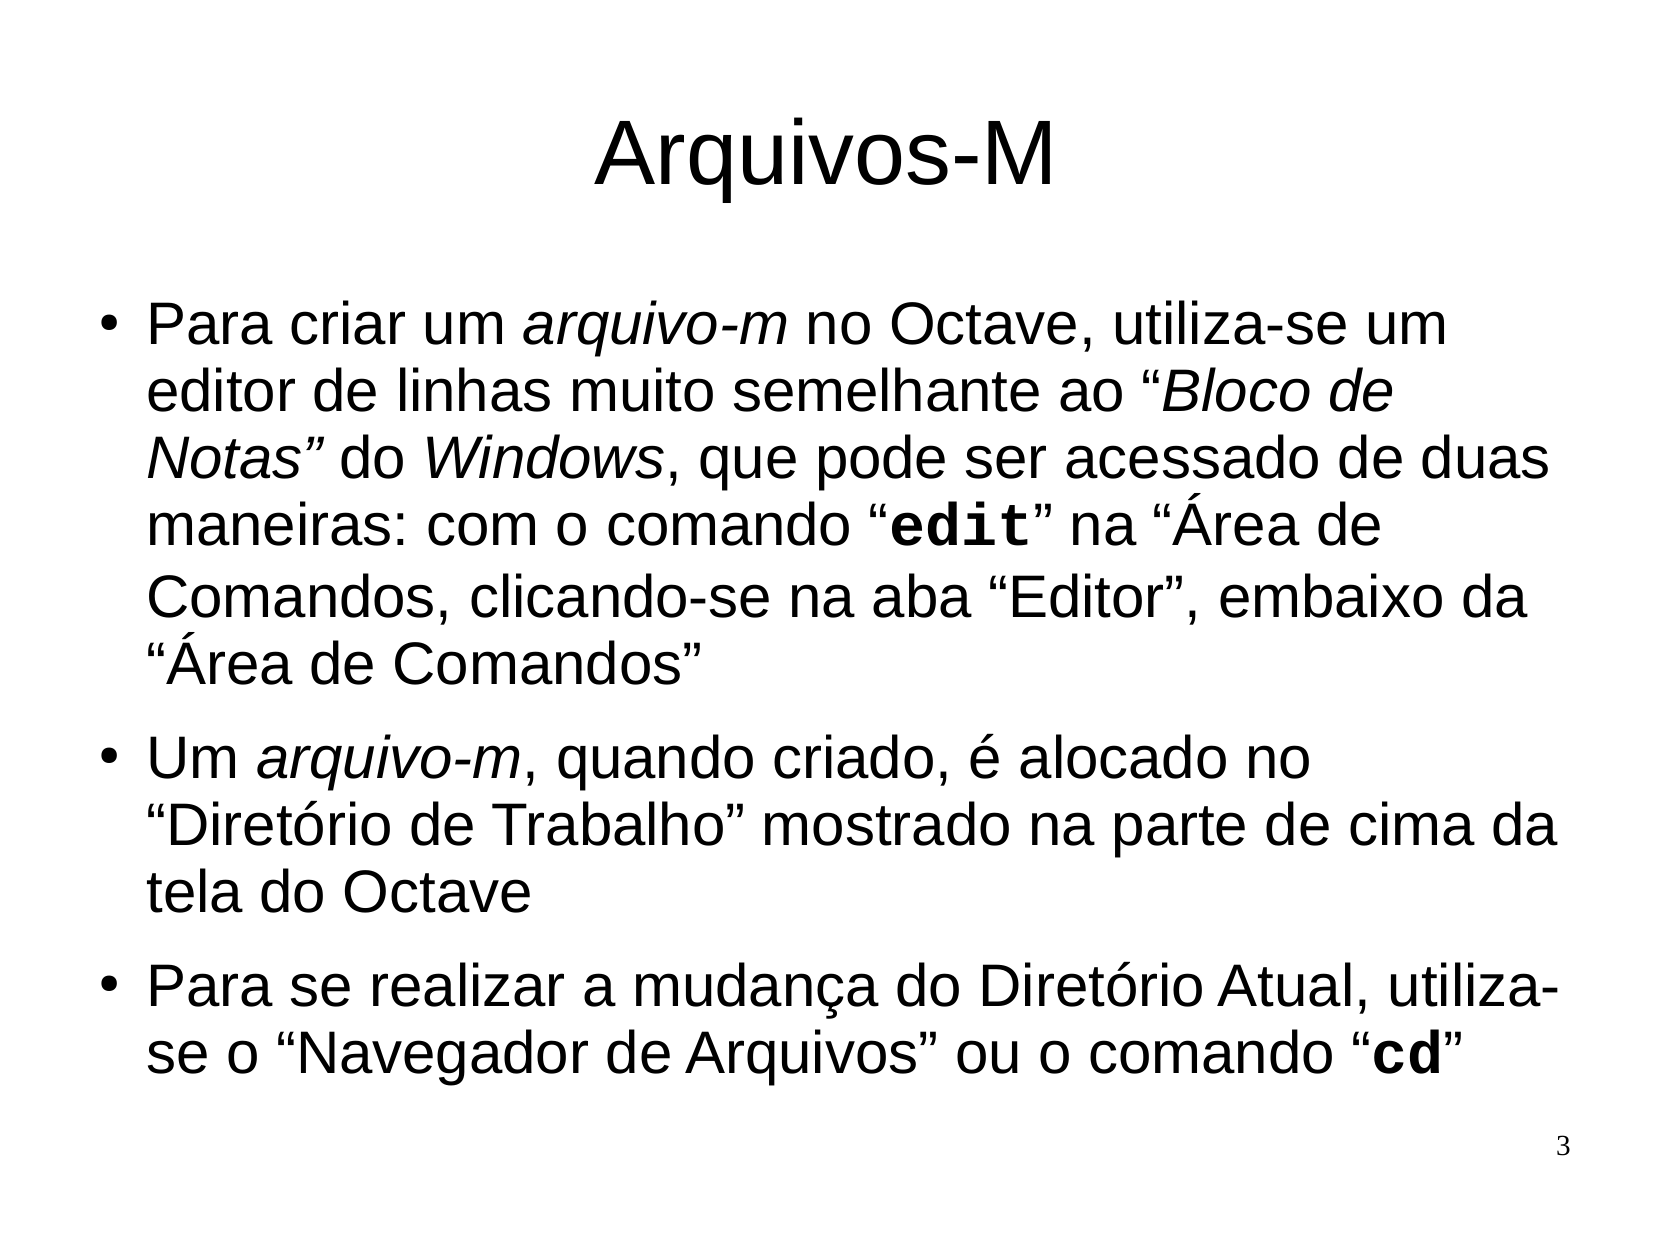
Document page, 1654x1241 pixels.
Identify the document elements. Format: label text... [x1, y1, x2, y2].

list Para criar um arquivo-m no Octave, utiliza-se um editor de linhas muito semelhante ao “Bloco de Notas” do Windows, que pode ser acessado de duas maneiras: com o comando “edit” na “Área de Comandos, clicando-se na aba “Editor”, embaixo da “Área de Comandos” Um arquivo-m, quando criado, é alocado no “Diretório de Trabalho” mostrado na parte de cima da tela do Octave Para se realizar a mudança do Diretório Atual, utiliza-se o “Navegador de Arquivos” ou o comando “cd” [82, 290, 1571, 1146]
title Arquivos-M [82, 49, 1571, 257]
